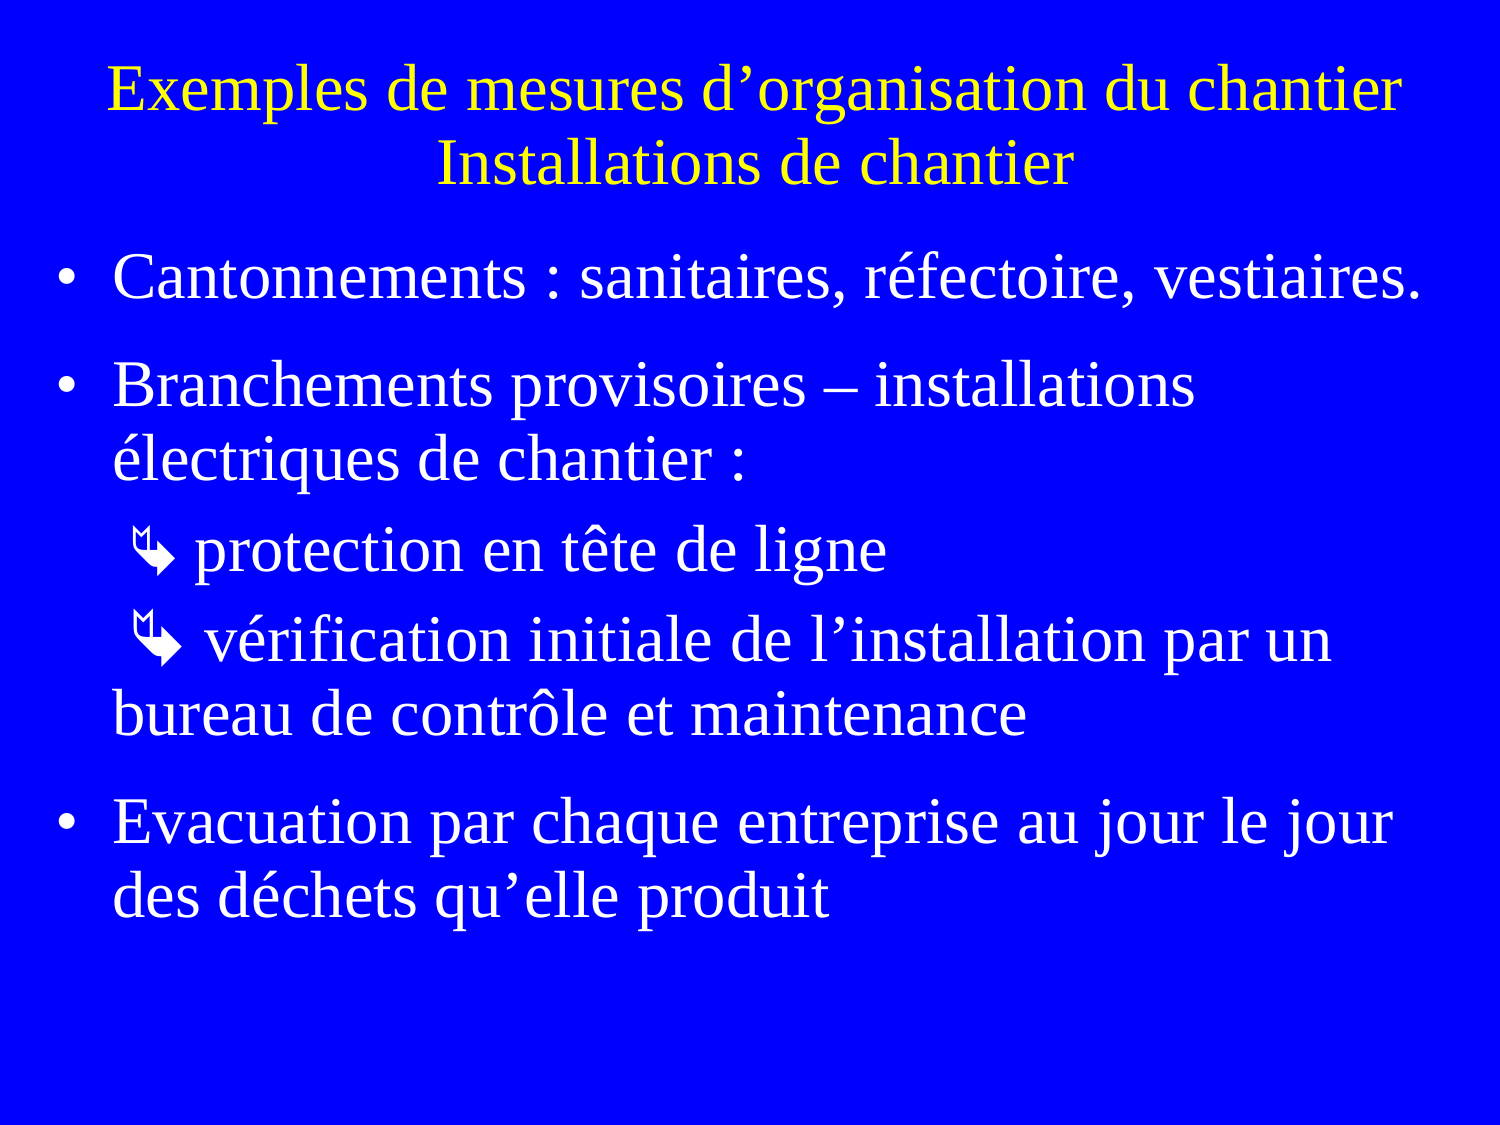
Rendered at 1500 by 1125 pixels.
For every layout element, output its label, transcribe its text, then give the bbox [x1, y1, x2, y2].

title Exemples de mesures d’organisation du chantier Installations de chantier [64, 30, 1447, 219]
list Cantonnements : sanitaires, réfectoire, vestiaires. Branchements provisoires – installations électriques de chantier :  protection en tête de ligne  vérification initiale de l’installation par un bureau de contrôle et maintenance Evacuation par chaque entreprise au jour le jour des déchets qu’elle produit [41, 231, 1459, 1000]
